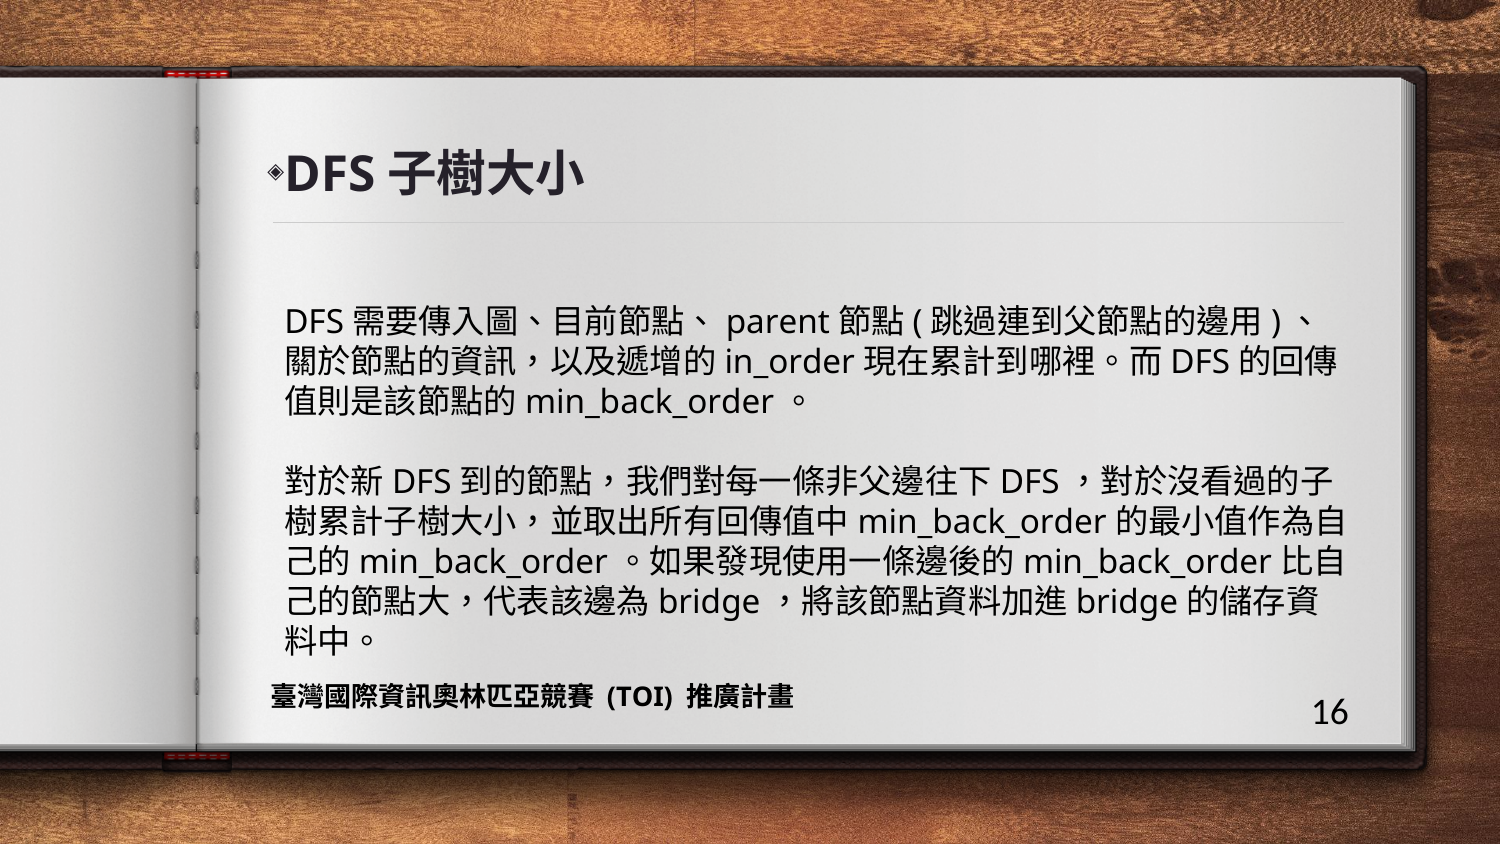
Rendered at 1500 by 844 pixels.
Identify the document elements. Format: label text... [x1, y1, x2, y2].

text_box DFS需要傳入圖、目前節點、parent節點(跳過連到父節點的邊用)、關於節點的資訊，以及遞增的in_order現在累計到哪裡。而DFS的回傳值則是該節點的min_back_order。 對於新DFS到的節點，我們對每一條非父邊往下DFS，對於沒看過的子樹累計子樹大小，並取出所有回傳值中min_back_order的最小值作為自己的min_back_order。如果發現使用一條邊後的min_back_order比自己的節點大，代表該邊為bridge，將該節點資料加進bridge的儲存資料中。 [269, 293, 1367, 632]
text_box [1295, 672, 1386, 737]
list DFS子樹大小 [252, 126, 1194, 216]
